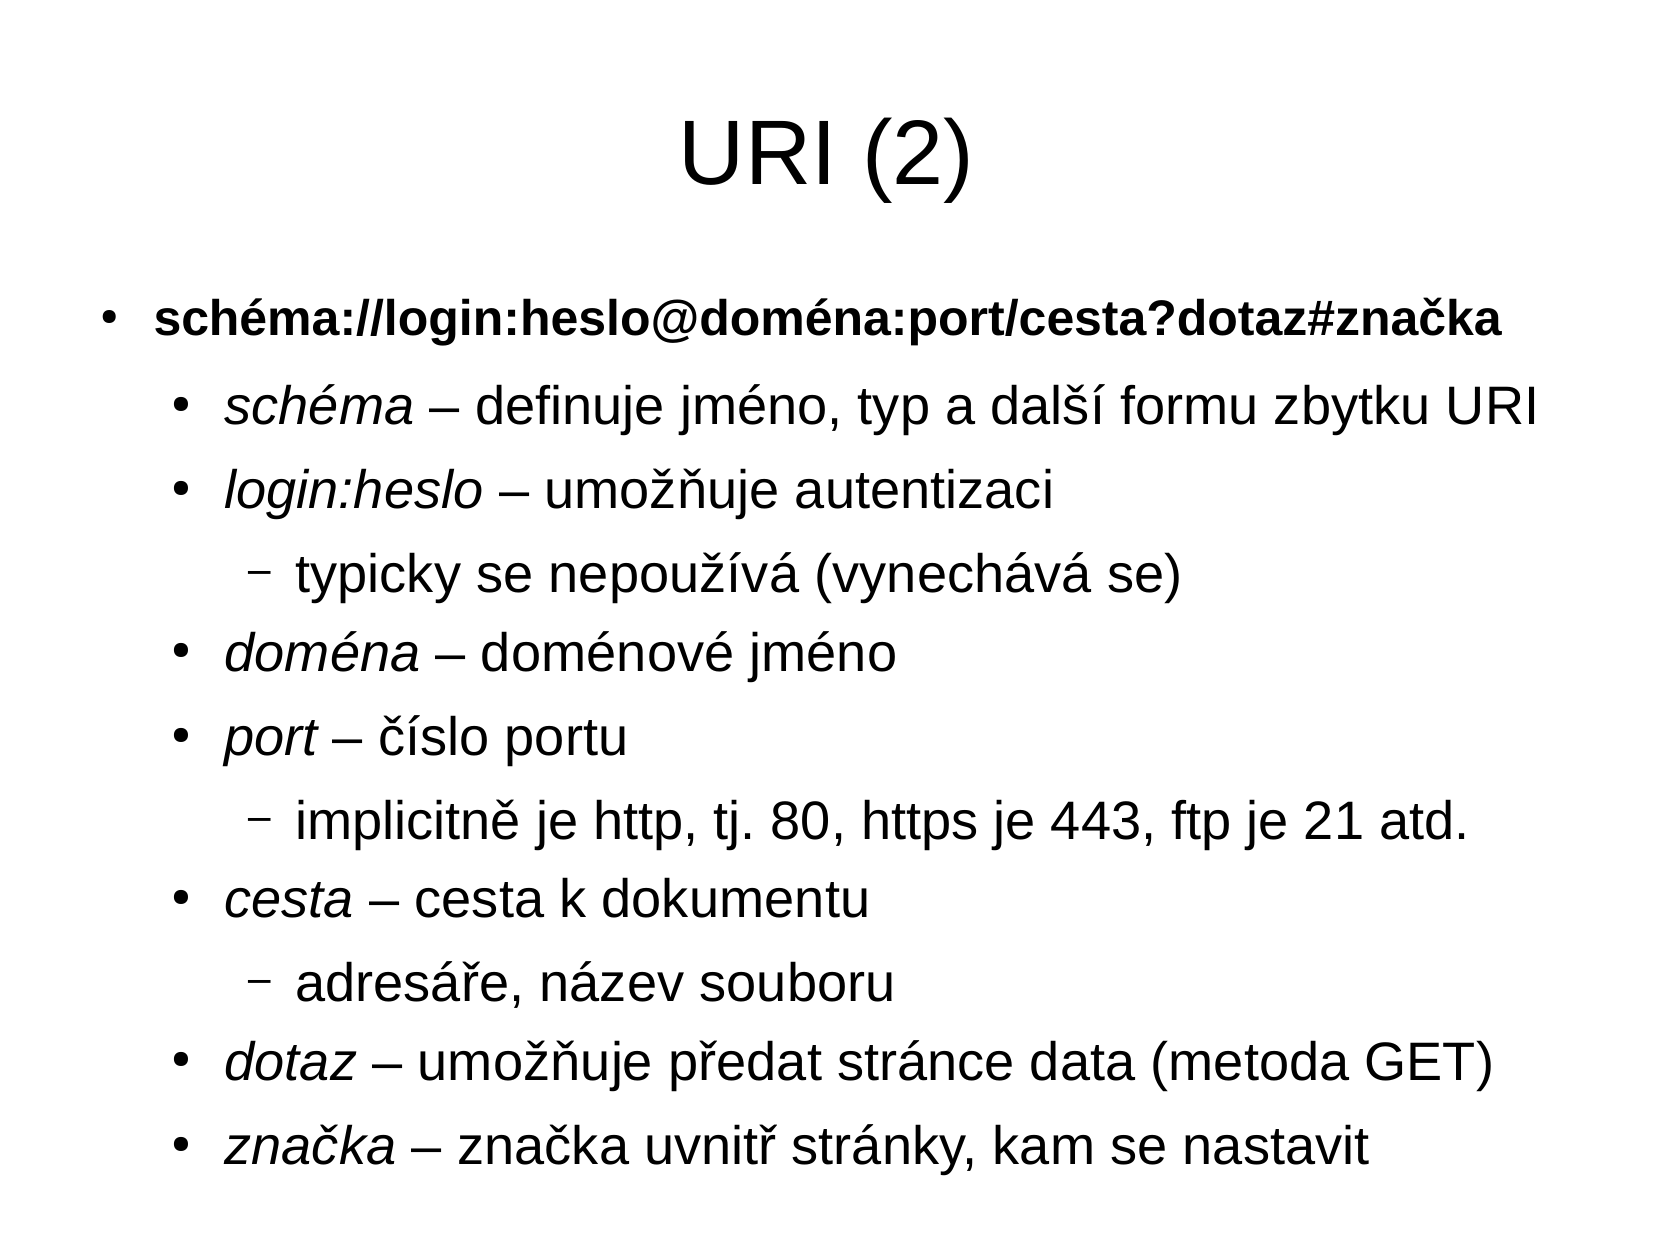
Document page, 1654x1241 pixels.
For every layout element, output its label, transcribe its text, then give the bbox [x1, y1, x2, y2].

title URI (2) [82, 56, 1571, 250]
list schéma://login:heslo@doména:port/cesta?dotaz#značka schéma – definuje jméno, typ a další formu zbytku URI login:heslo – umožňuje autentizaci typicky se nepoužívá (vynechává se) doména – doménové jméno port – číslo portu implicitně je http, tj. 80, https je 443, ftp je 21 atd. cesta – cesta k dokumentu adresáře, název souboru dotaz – umožňuje předat stránce data (metoda GET) značka – značka uvnitř stránky, kam se nastavit [82, 290, 1571, 1176]
